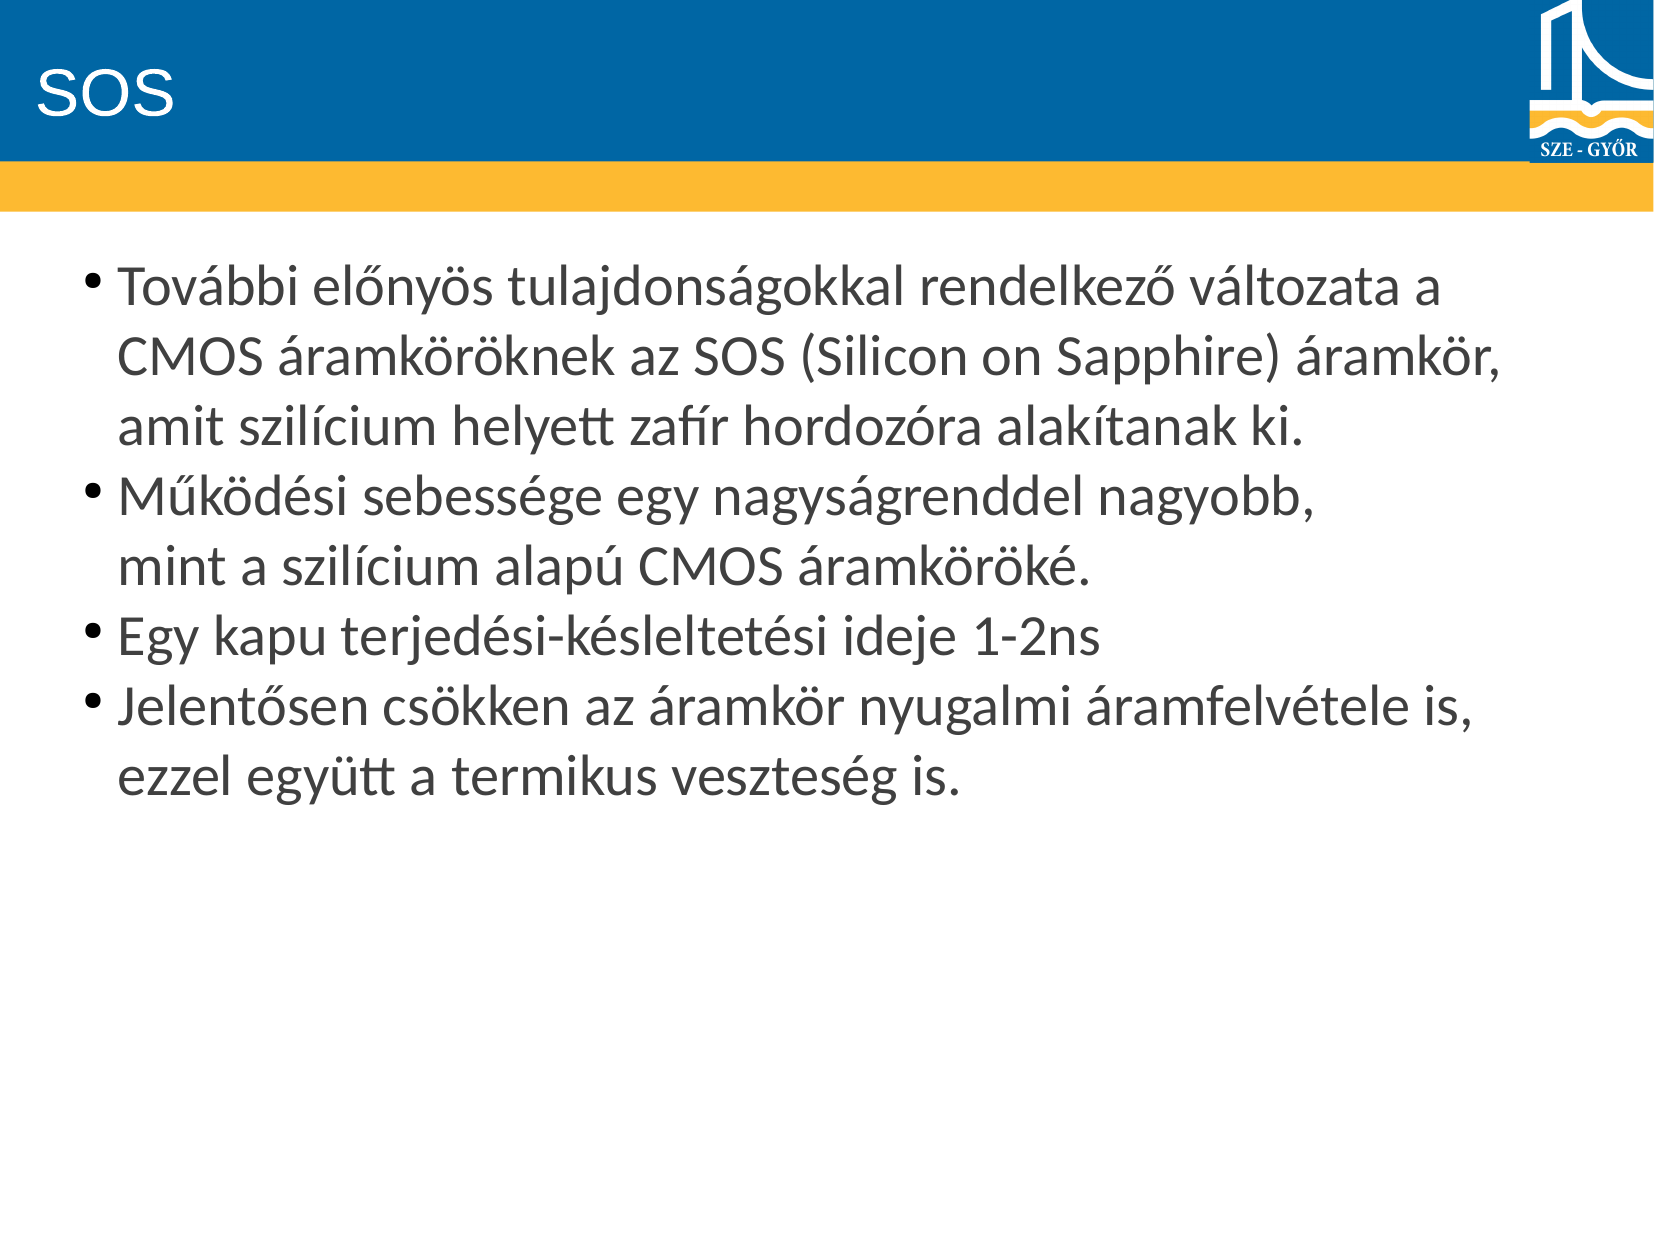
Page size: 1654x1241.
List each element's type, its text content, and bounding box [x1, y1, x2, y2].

picture [1529, 0, 1654, 163]
text_box SOS [34, 48, 1524, 144]
text_box További előnyös tulajdonságokkal rendelkező változata a CMOS áramköröknek az SOS (Silicon on Sapphire) áramkör, amit szilícium helyett zafír hordozóra alakítanak ki. Működési sebessége egy nagyságrenddel nagyobb, mint a szilícium alapú CMOS áramköröké. Egy kapu terjedési-késleltetési ideje 1-2ns Jelentősen csökken az áramkör nyugalmi áramfelvétele is, ezzel együtt a termikus veszteség is. [82, 247, 1571, 1198]
